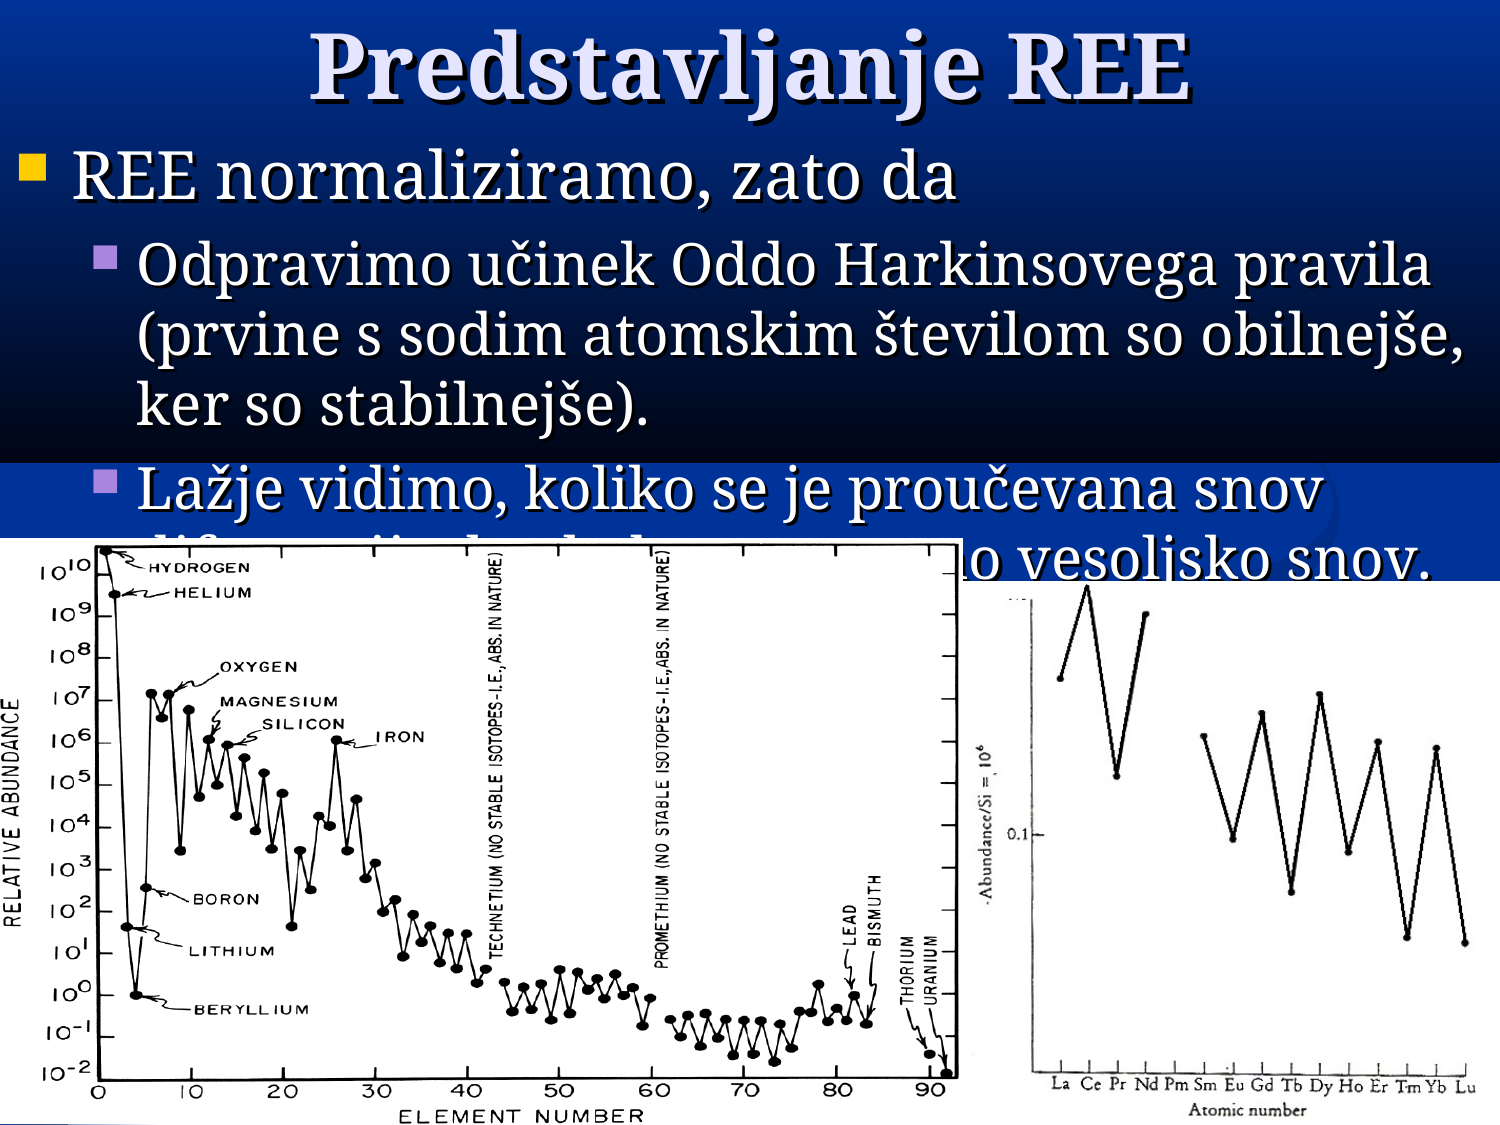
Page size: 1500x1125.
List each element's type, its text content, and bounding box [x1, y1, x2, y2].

title Predstavljanje REE [75, 0, 1426, 125]
list REE normaliziramo, zato da Odpravimo učinek Oddo Harkinsovega pravila (prvine s sodim atomskim številom so obilnejše, ker so stabilnejše). Lažje vidimo, koliko se je proučevana snov diferenciirala glede na prvotno vesoljsko snov. [0, 125, 1500, 581]
picture [0, 538, 1500, 1125]
